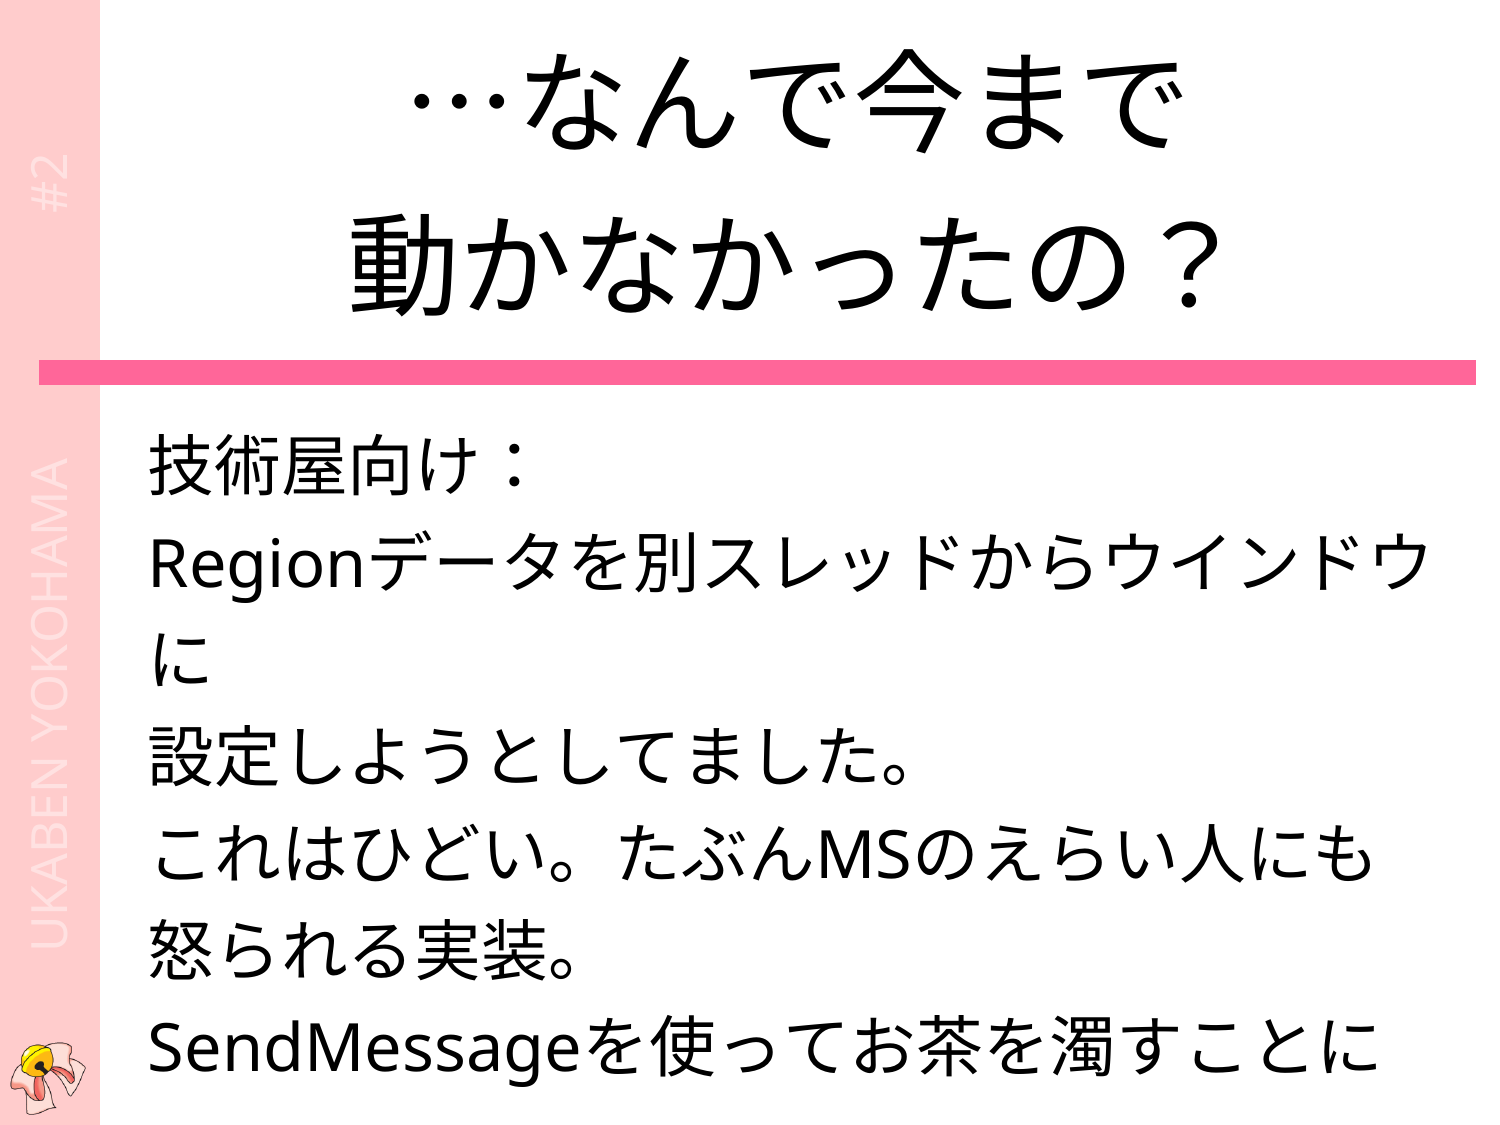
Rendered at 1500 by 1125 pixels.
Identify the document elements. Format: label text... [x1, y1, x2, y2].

picture [10, 1042, 86, 1115]
list 技術屋向け： Regionデータを別スレッドからウインドウに 設定しようとしてました。 これはひどい。たぶんMSのえらい人にも 怒られる実装。 SendMessageを使ってお茶を濁すことに 非技術屋向け： …要は、めっちゃひどいことを気づかずに やってたわけで… [147, 413, 1447, 1111]
title …なんで今まで 動かなかったの？ [147, 29, 1447, 325]
